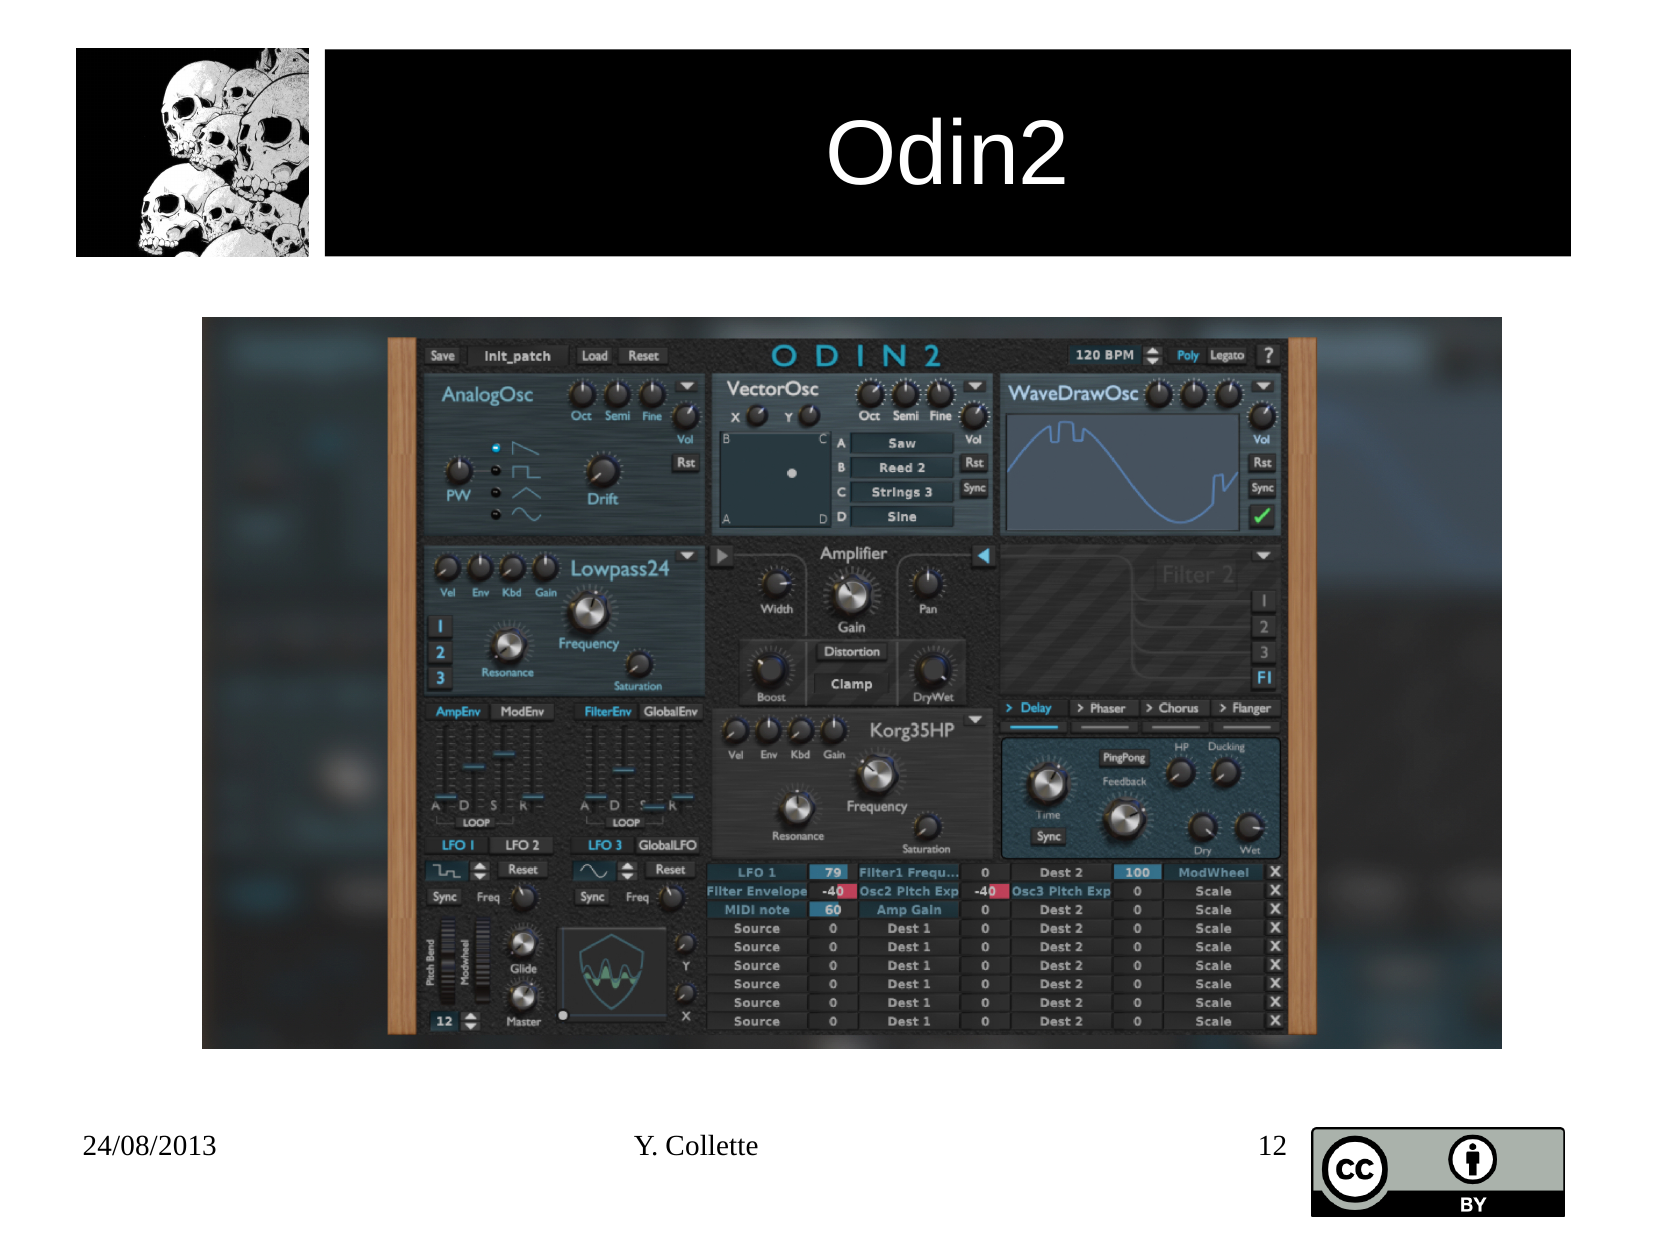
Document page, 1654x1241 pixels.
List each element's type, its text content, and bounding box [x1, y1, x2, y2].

picture [1311, 1127, 1565, 1217]
picture [76, 48, 309, 257]
picture [202, 317, 1502, 1049]
title Odin2 [324, 49, 1571, 257]
